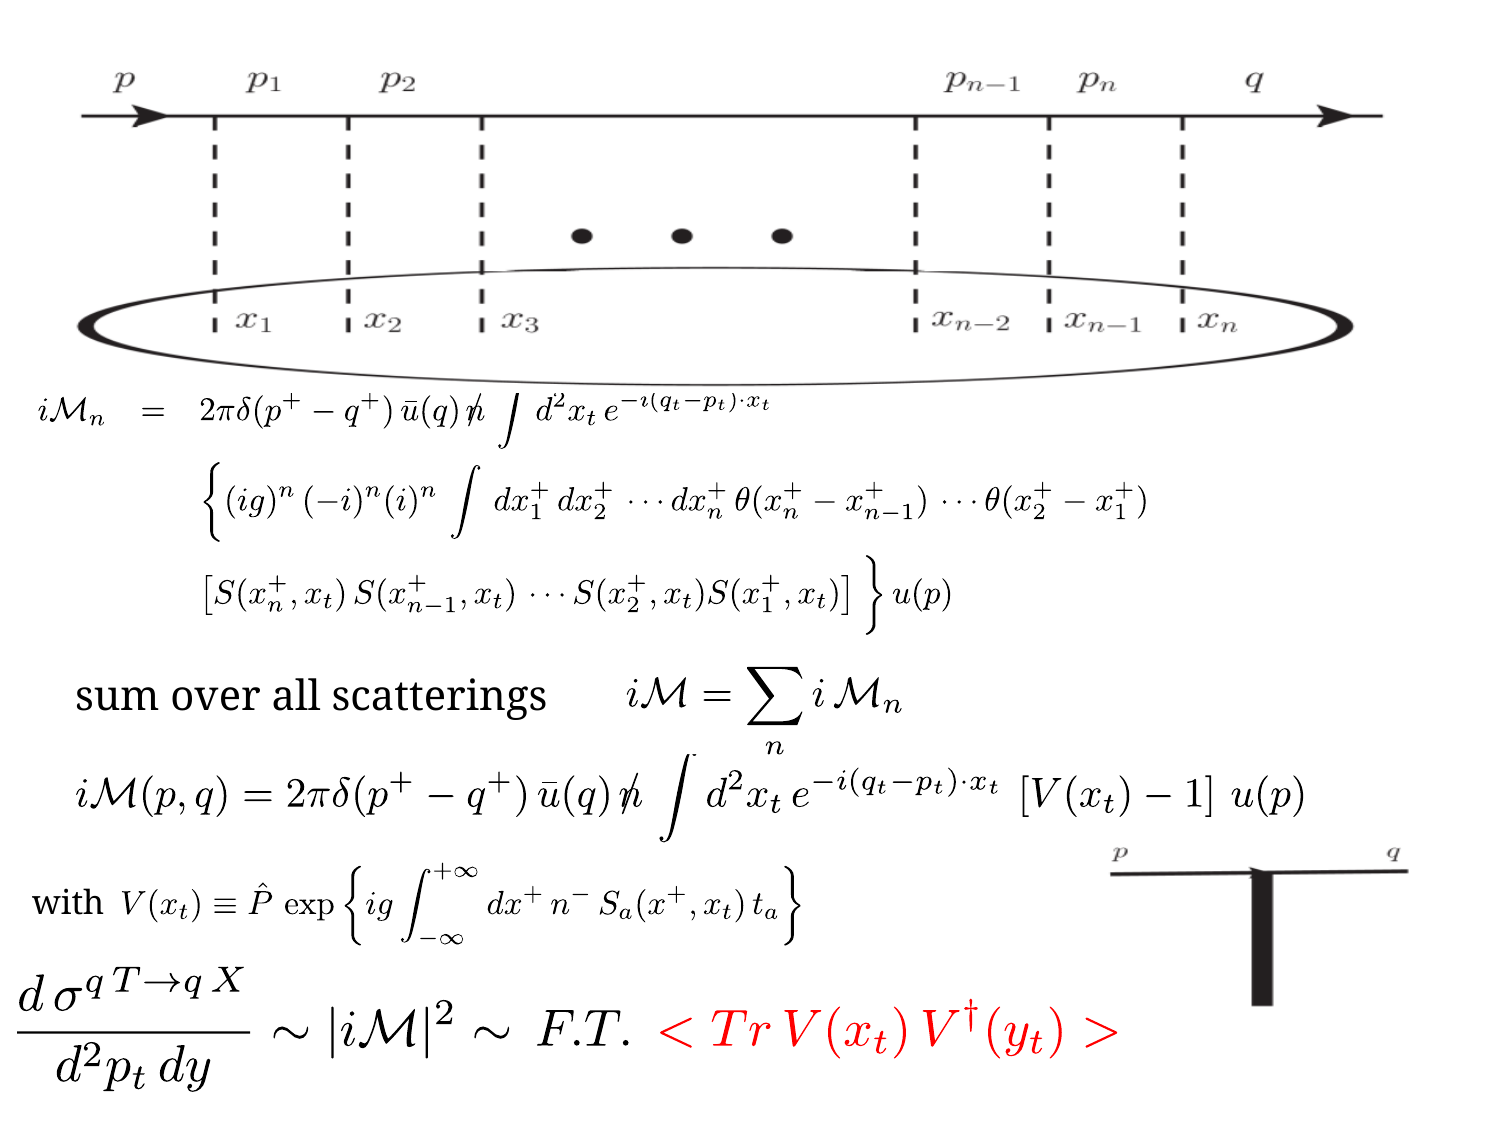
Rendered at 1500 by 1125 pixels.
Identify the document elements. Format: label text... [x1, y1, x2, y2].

picture [1087, 824, 1478, 1013]
text_box [119, 862, 805, 948]
text_box [17, 966, 1122, 1092]
text_box [37, 375, 1149, 635]
text_box sum over all scatterings [75, 637, 1500, 751]
text_box with [0, 862, 128, 941]
text_box [75, 662, 1308, 843]
picture [63, 54, 1397, 393]
